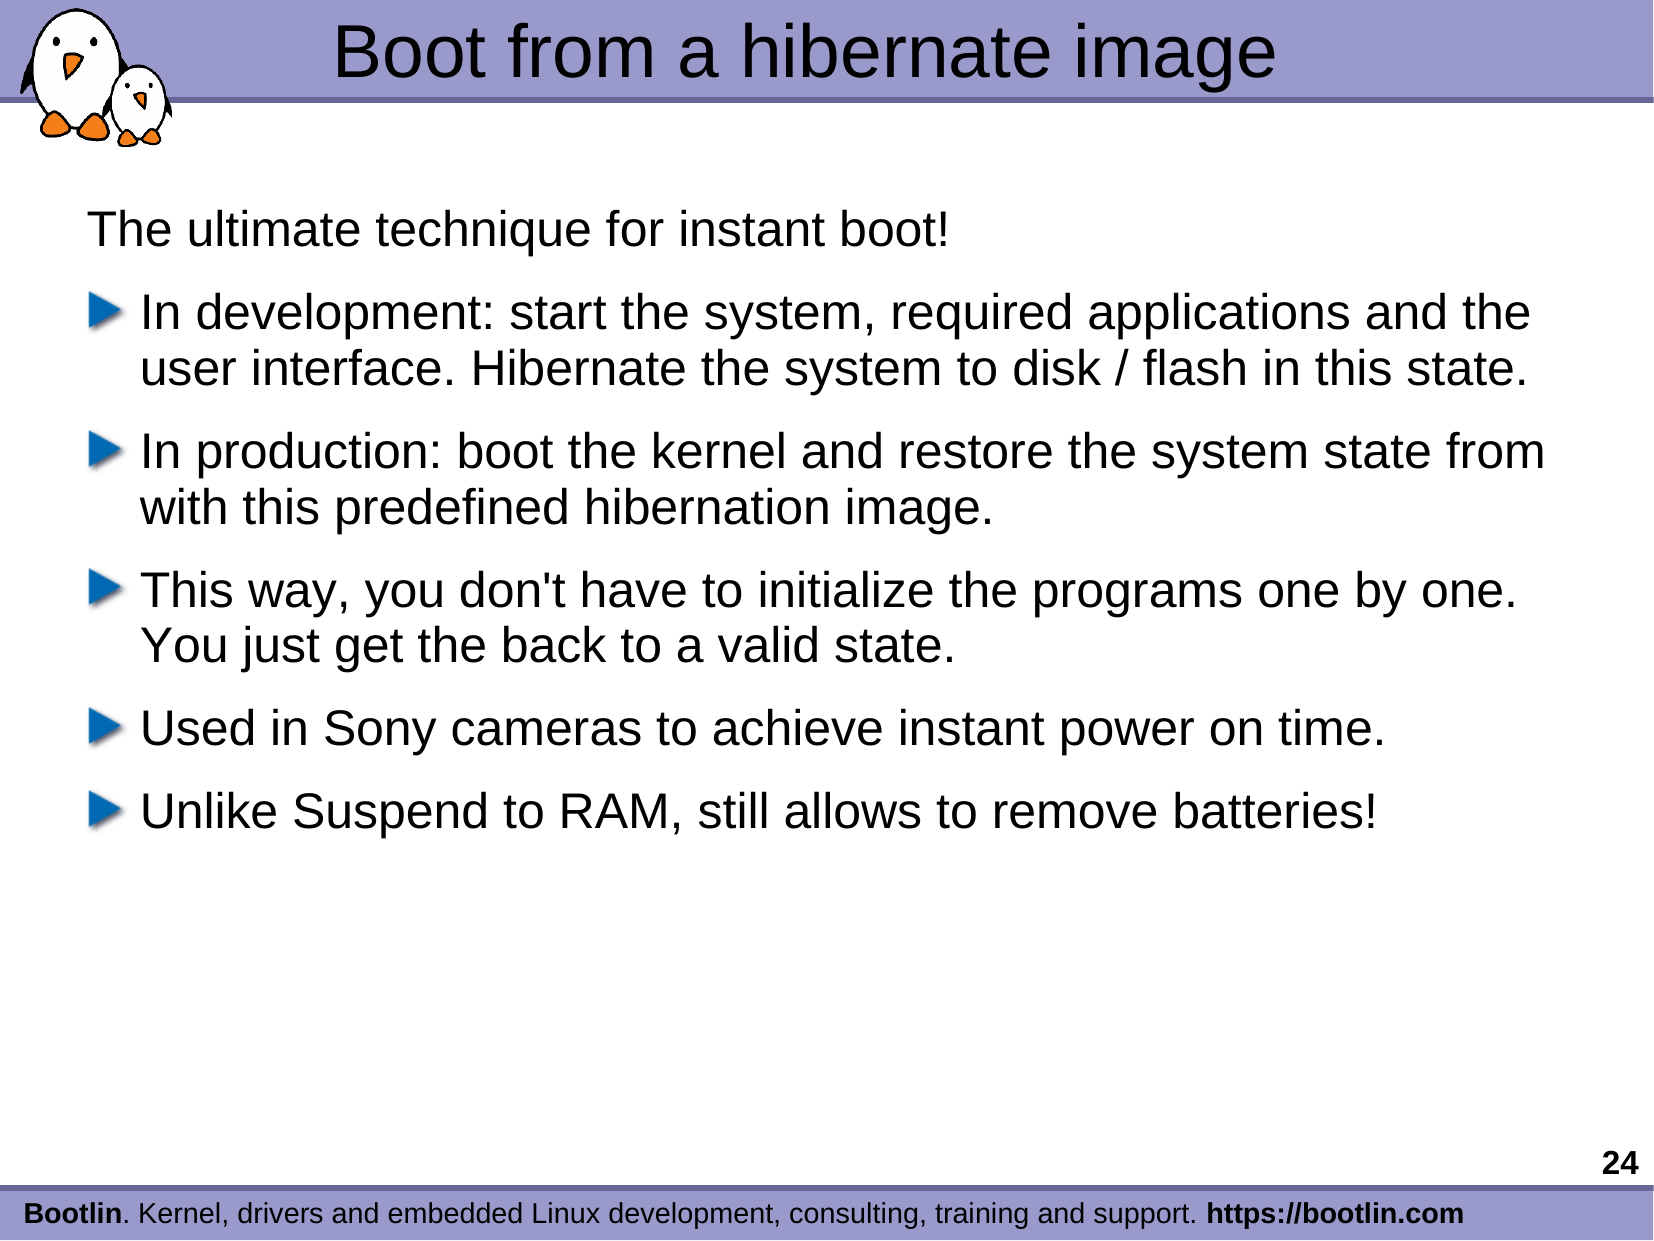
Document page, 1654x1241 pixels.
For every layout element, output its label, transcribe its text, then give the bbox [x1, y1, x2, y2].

list The ultimate technique for instant boot! In development: start the system, required applications and the user interface. Hibernate the system to disk / flash in this state. In production: boot the kernel and restore the system state from with this predefined hibernation image. This way, you don't have to initialize the programs one by one. You just get the back to a valid state. Used in Sony cameras to achieve instant power on time. Unlike Suspend to RAM, still allows to remove batteries! [68, 201, 1592, 1118]
title Boot from a hibernate image [60, 0, 1551, 103]
picture [20, 8, 172, 147]
